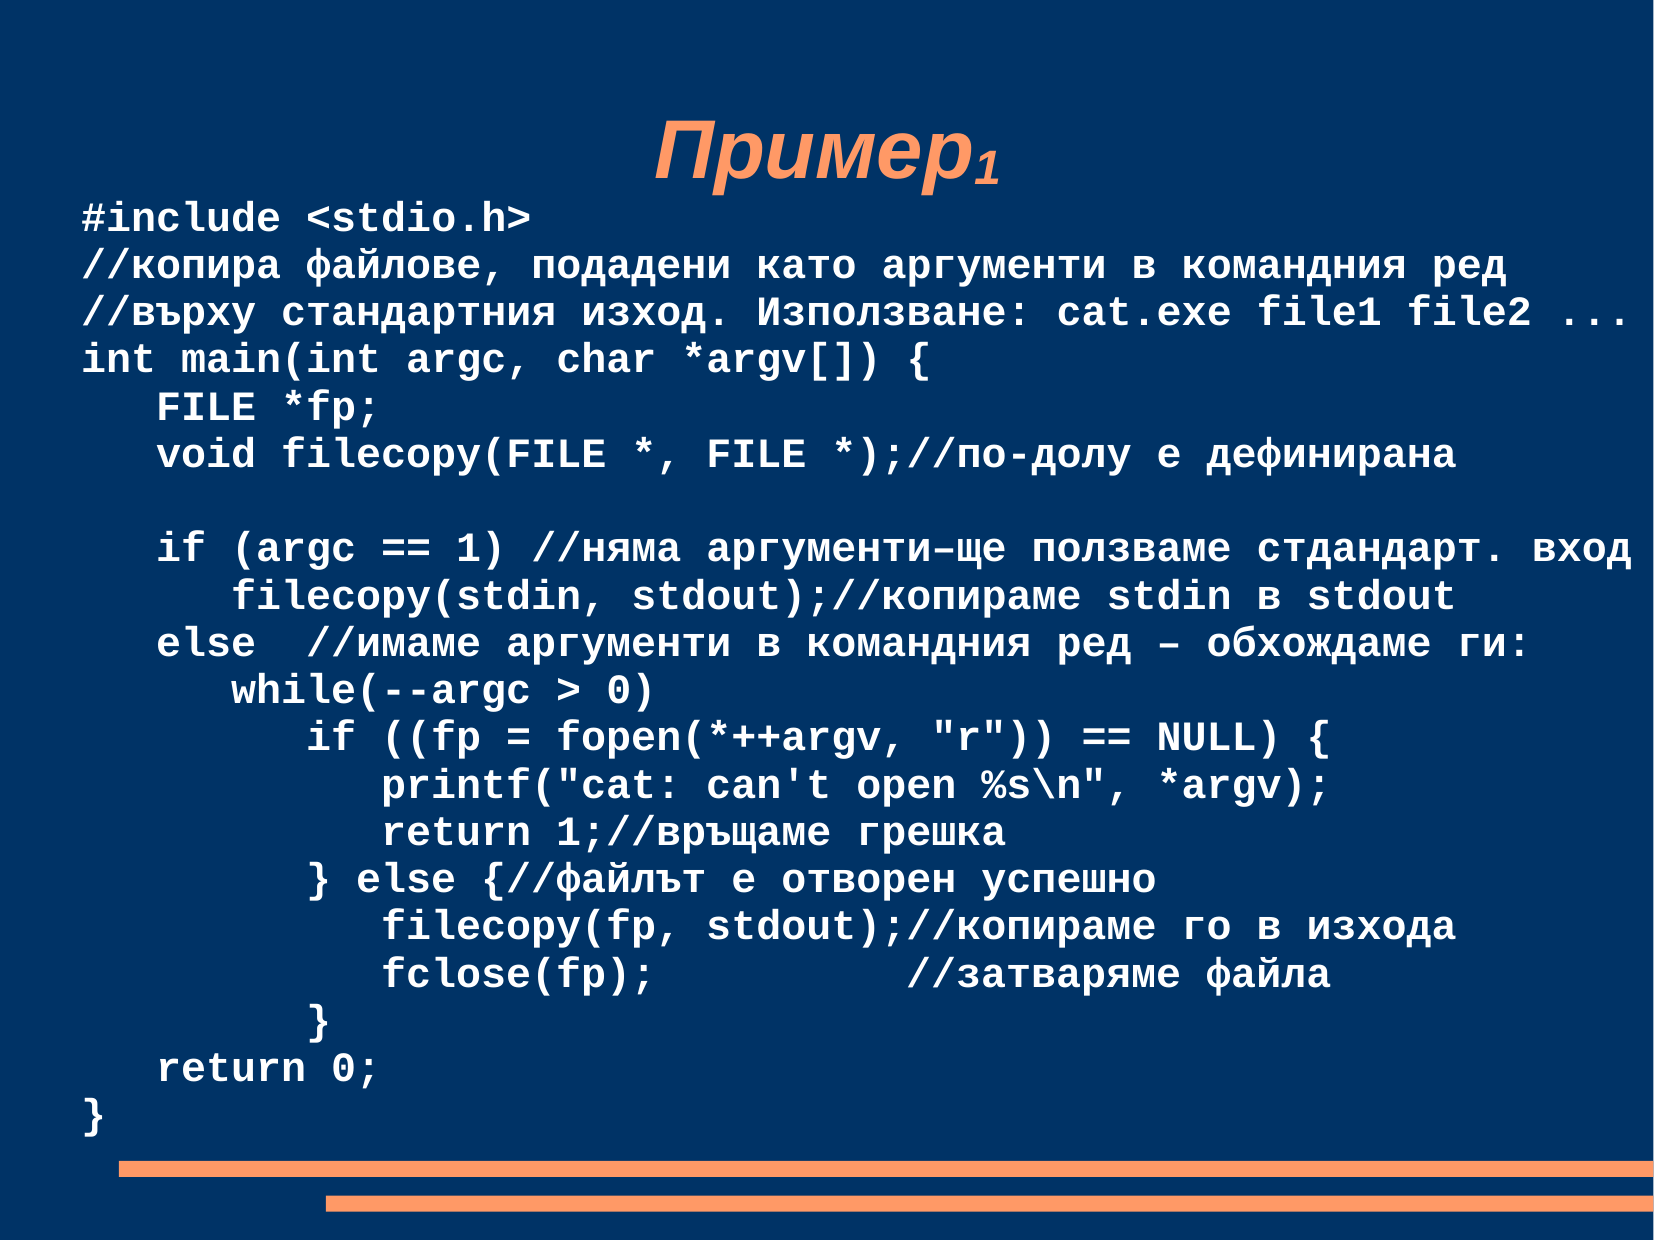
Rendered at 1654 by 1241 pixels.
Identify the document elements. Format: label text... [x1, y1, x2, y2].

title Пример1 [121, 46, 1534, 189]
text_box #include <stdio.h> //копира файлове, подадени като аргументи в командния ред //върху стандартния изход. Използване: cat.exe file1 file2 ... int main(int argc, char *argv[]) { FILE *fp; void filecopy(FILE *, FILE *);//по-долу е дефинирана if (argc == 1) //няма аргументи–ще ползваме стдандарт. вход filecopy(stdin, stdout);//копираме stdin в stdout else //имаме аргументи в командния ред – обхождаме ги: while(--argc > 0) if ((fp = fopen(*++argv, "r")) == NULL) { printf("cat: can't open %s\n", *argv); return 1;//връщаме грешка } else {//файлът е отворен успешно filecopy(fp, stdout);//копираме го в изхода fclose(fp); //затваряме файла } return 0; } [66, 189, 1654, 1208]
